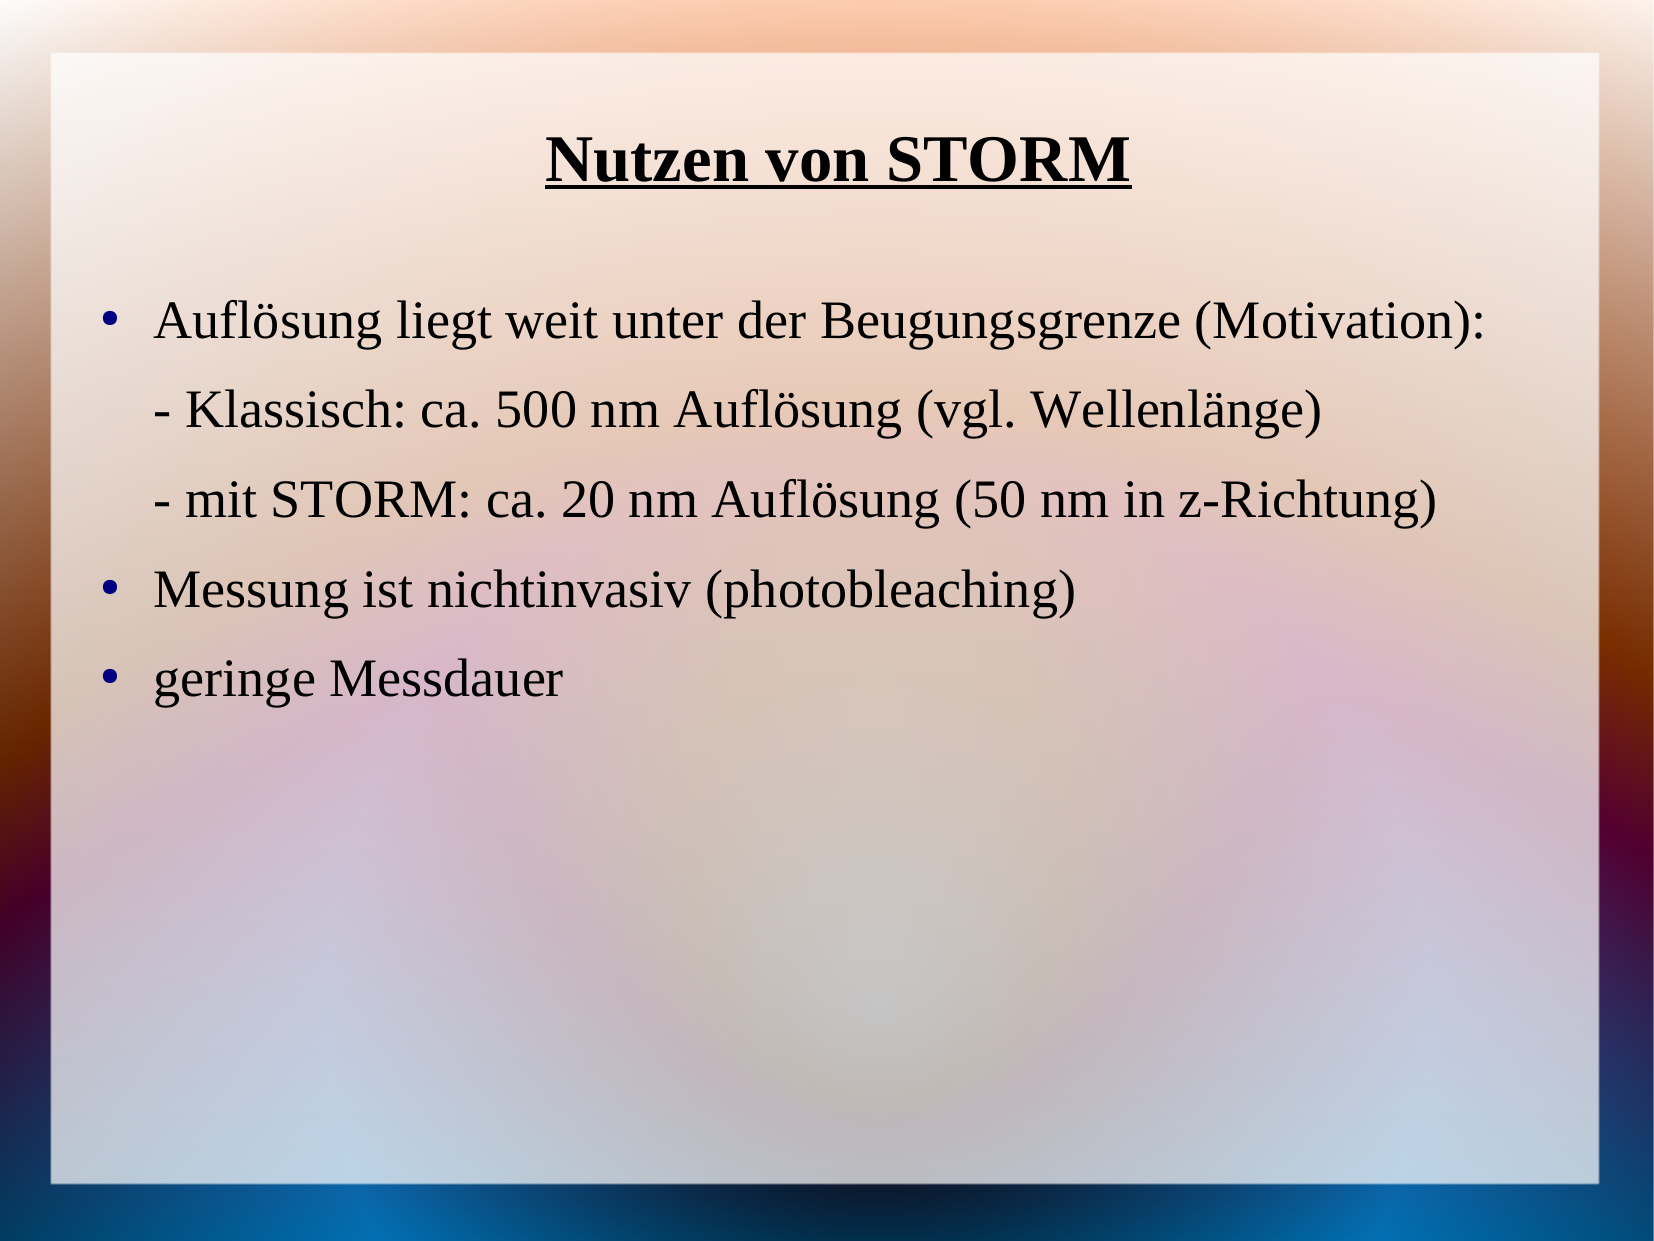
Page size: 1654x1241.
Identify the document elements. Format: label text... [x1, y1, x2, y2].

picture [0, 0, 1654, 1241]
title Nutzen von STORM [82, 55, 1571, 263]
list Auflösung liegt weit unter der Beugungsgrenze (Motivation): - Klassisch: ca. 500 nm Auflösung (vgl. Wellenlänge) - mit STORM: ca. 20 nm Auflösung (50 nm in z-Richtung) Messung ist nichtinvasiv (photobleaching) geringe Messdauer [82, 290, 1571, 1034]
